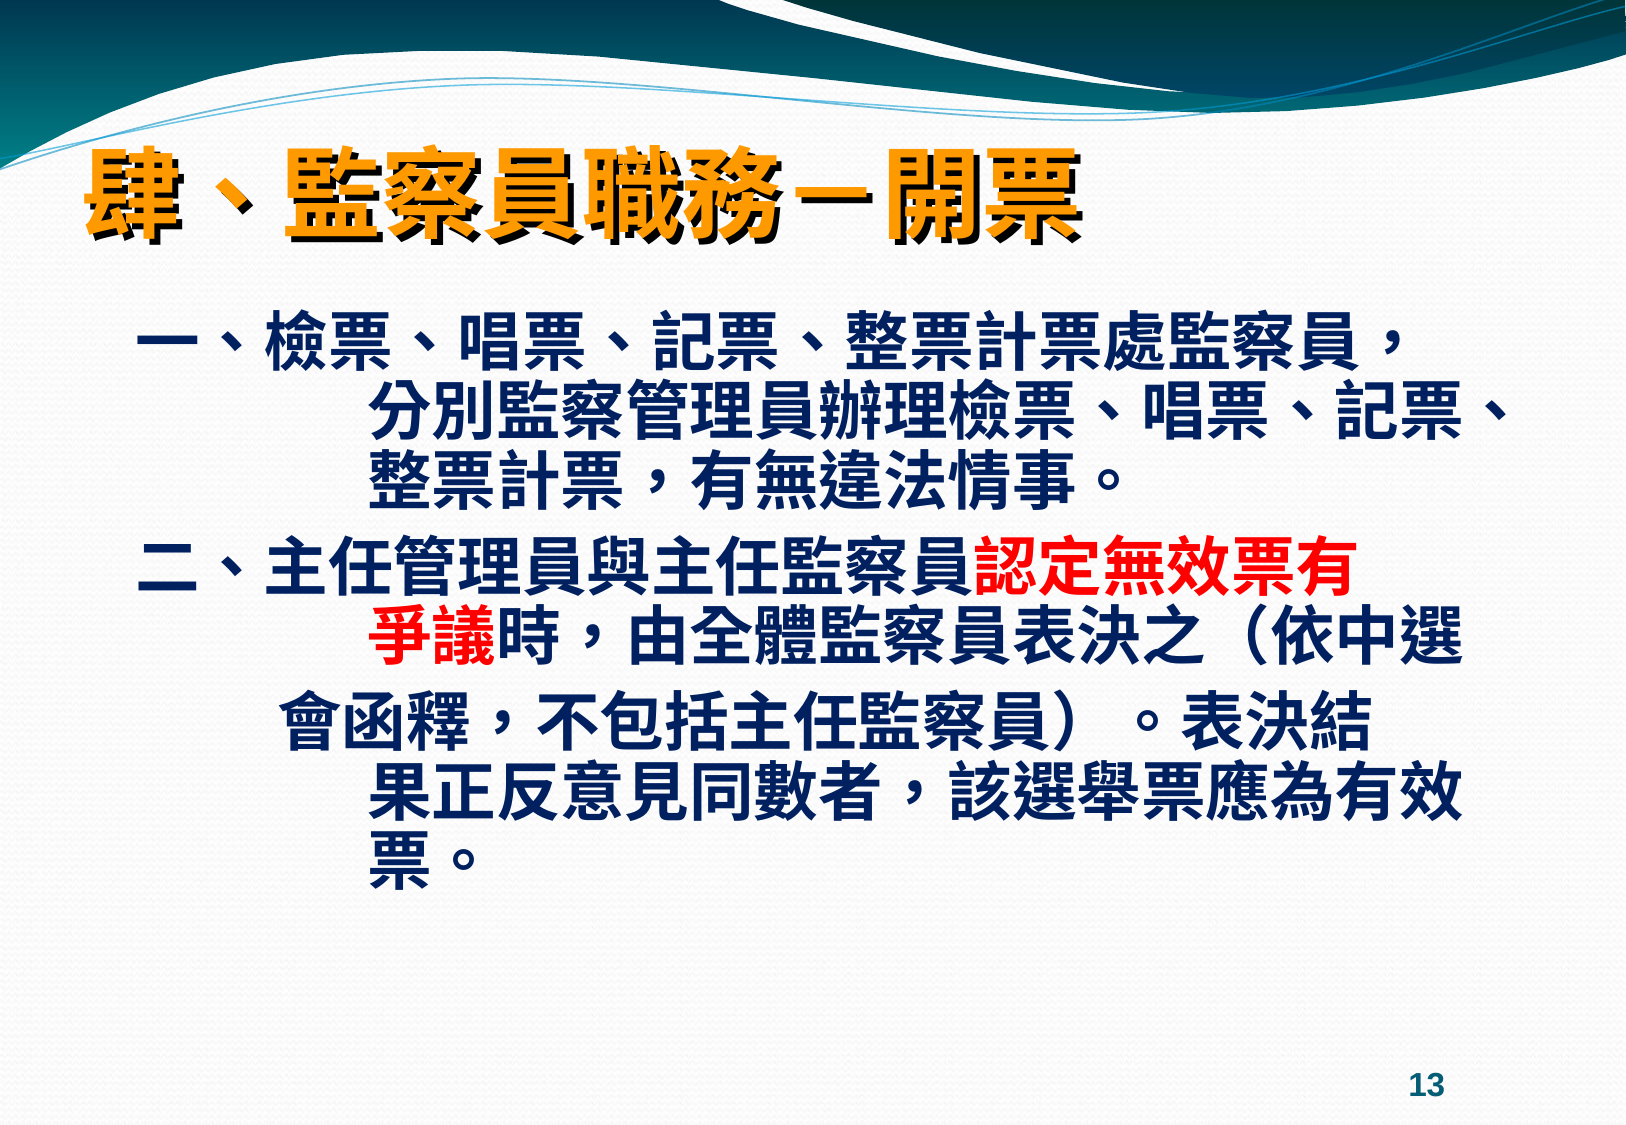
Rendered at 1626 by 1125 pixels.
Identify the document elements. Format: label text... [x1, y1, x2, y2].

list 一、檢票、唱票、記票、整票計票處監察員， 分別監察管理員辦理檢票、唱票、記票、 整票計票，有無違法情事。 二、主任管理員與主任監察員認定無效票有 爭議時，由全體監察員表決之（依中選 會函釋，不包括主任監察員）。表決結 果正反意見同數者，該選舉票應為有效 票。 [81, 302, 1563, 1103]
text_box [1408, 1042, 1544, 1103]
title 肆、監察員職務－開票 [81, 106, 1544, 251]
